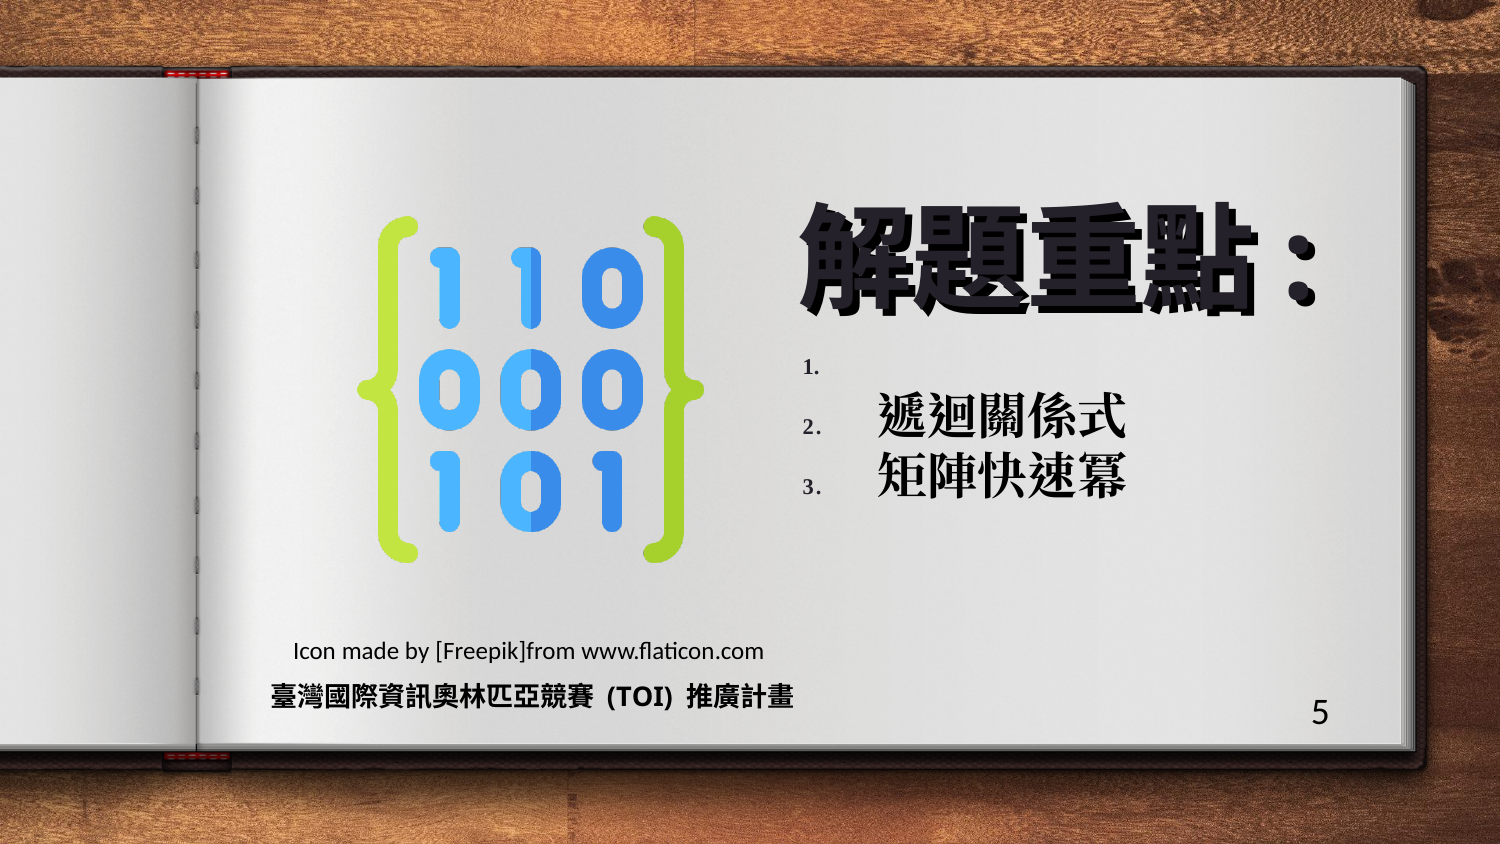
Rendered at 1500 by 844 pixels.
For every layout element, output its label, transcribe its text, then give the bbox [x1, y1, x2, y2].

text_box Icon made by [Freepik]from www.flaticon.com [278, 627, 867, 672]
title 解題重點: [782, 146, 1313, 338]
subtitle 遞迴關係式 矩陣快速冪 [787, 309, 1361, 584]
picture [357, 216, 704, 563]
text_box [1295, 672, 1386, 737]
